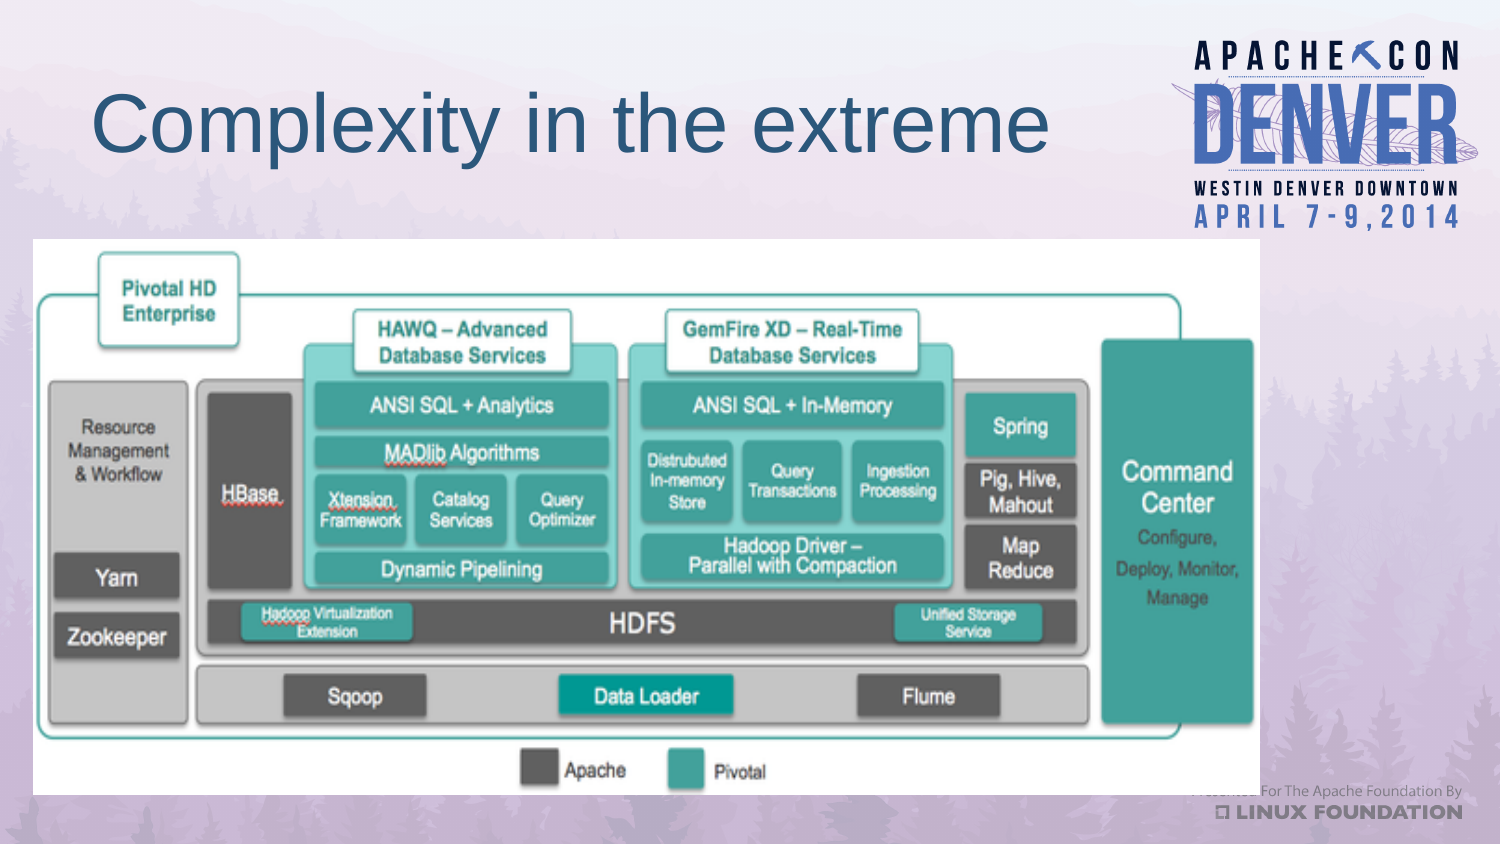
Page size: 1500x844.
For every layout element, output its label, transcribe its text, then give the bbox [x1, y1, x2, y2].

text_box Complexity in the extreme [75, 61, 1116, 162]
picture [0, 0, 1500, 844]
